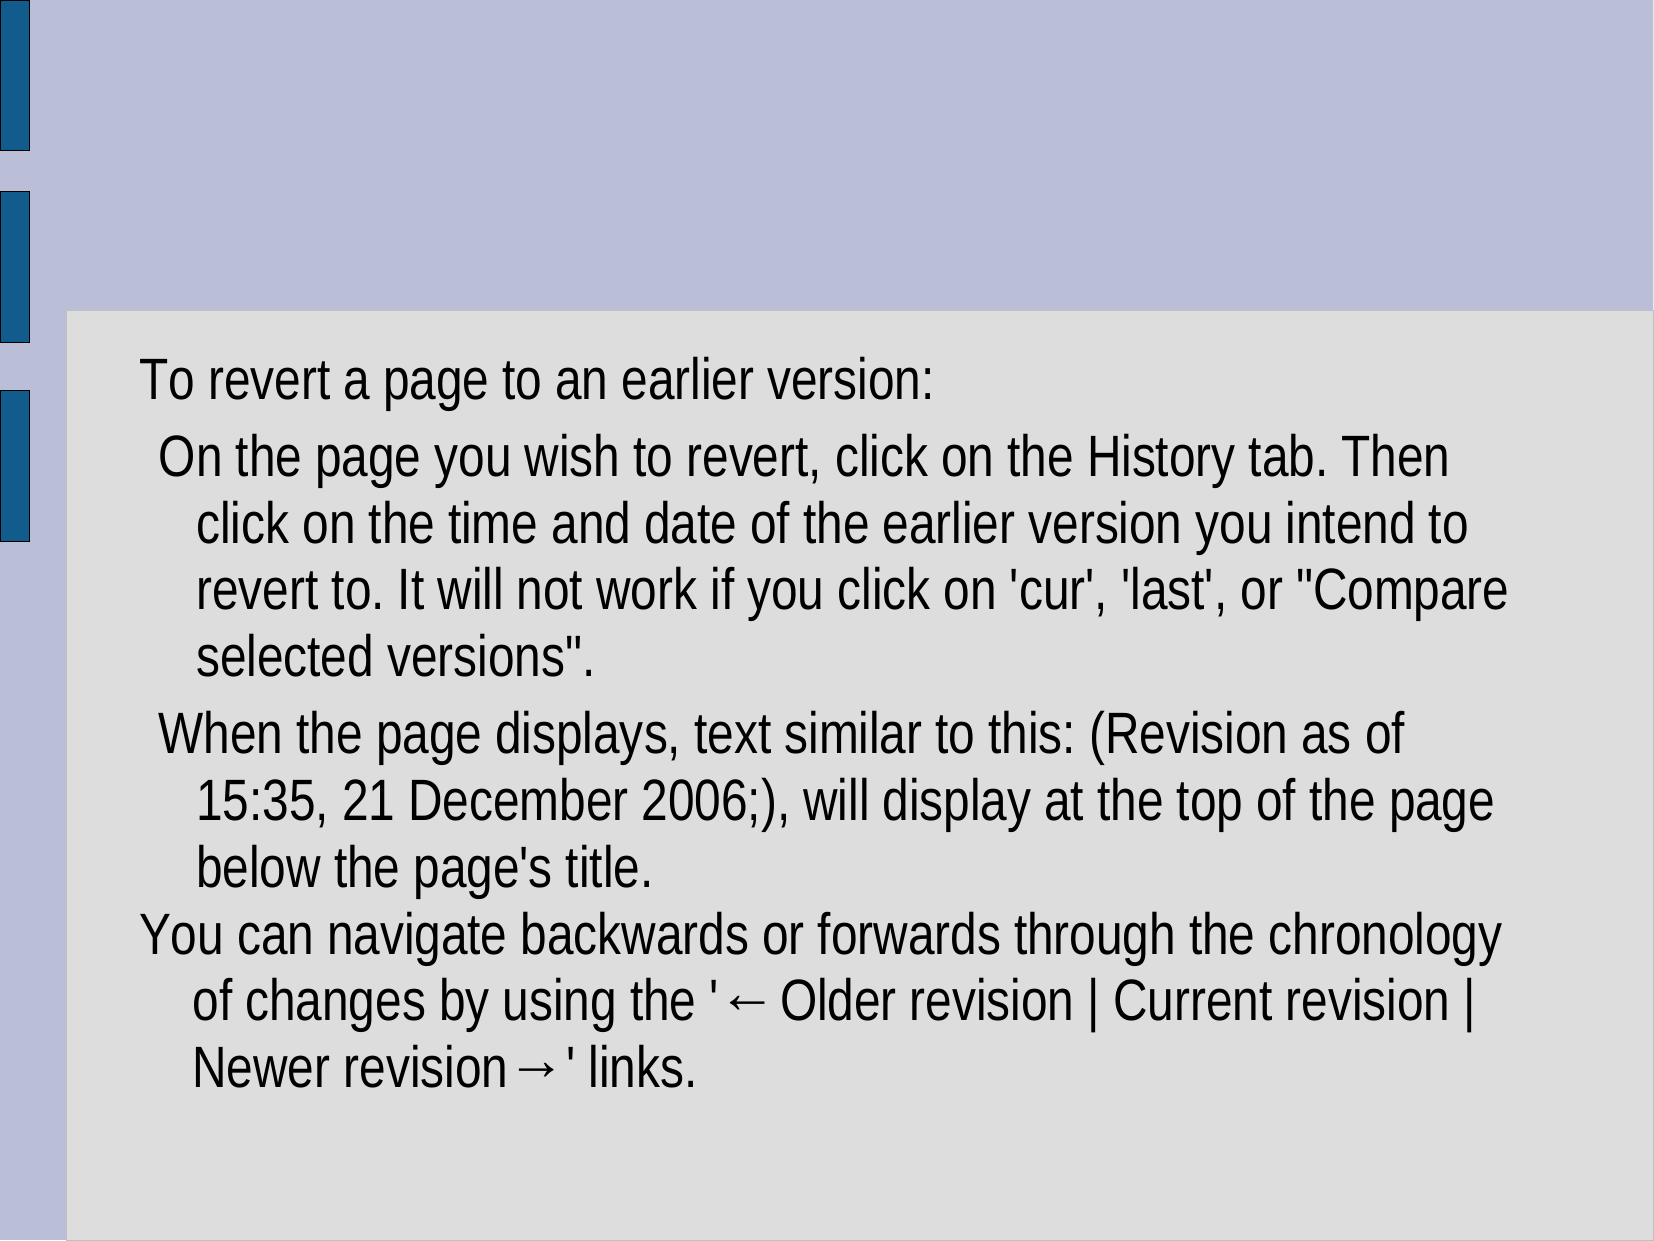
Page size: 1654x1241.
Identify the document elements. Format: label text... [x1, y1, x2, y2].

list To revert a page to an earlier version: On the page you wish to revert, click on the History tab. Then click on the time and date of the earlier version you intend to revert to. It will not work if you click on 'cur', 'last', or "Compare selected versions". When the page displays, text similar to this: (Revision as of 15:35, 21 December 2006;), will display at the top of the page below the page's title. You can navigate backwards or forwards through the chronology of changes by using the '←Older revision | Current revision | Newer revision→' links. [121, 344, 1534, 1127]
